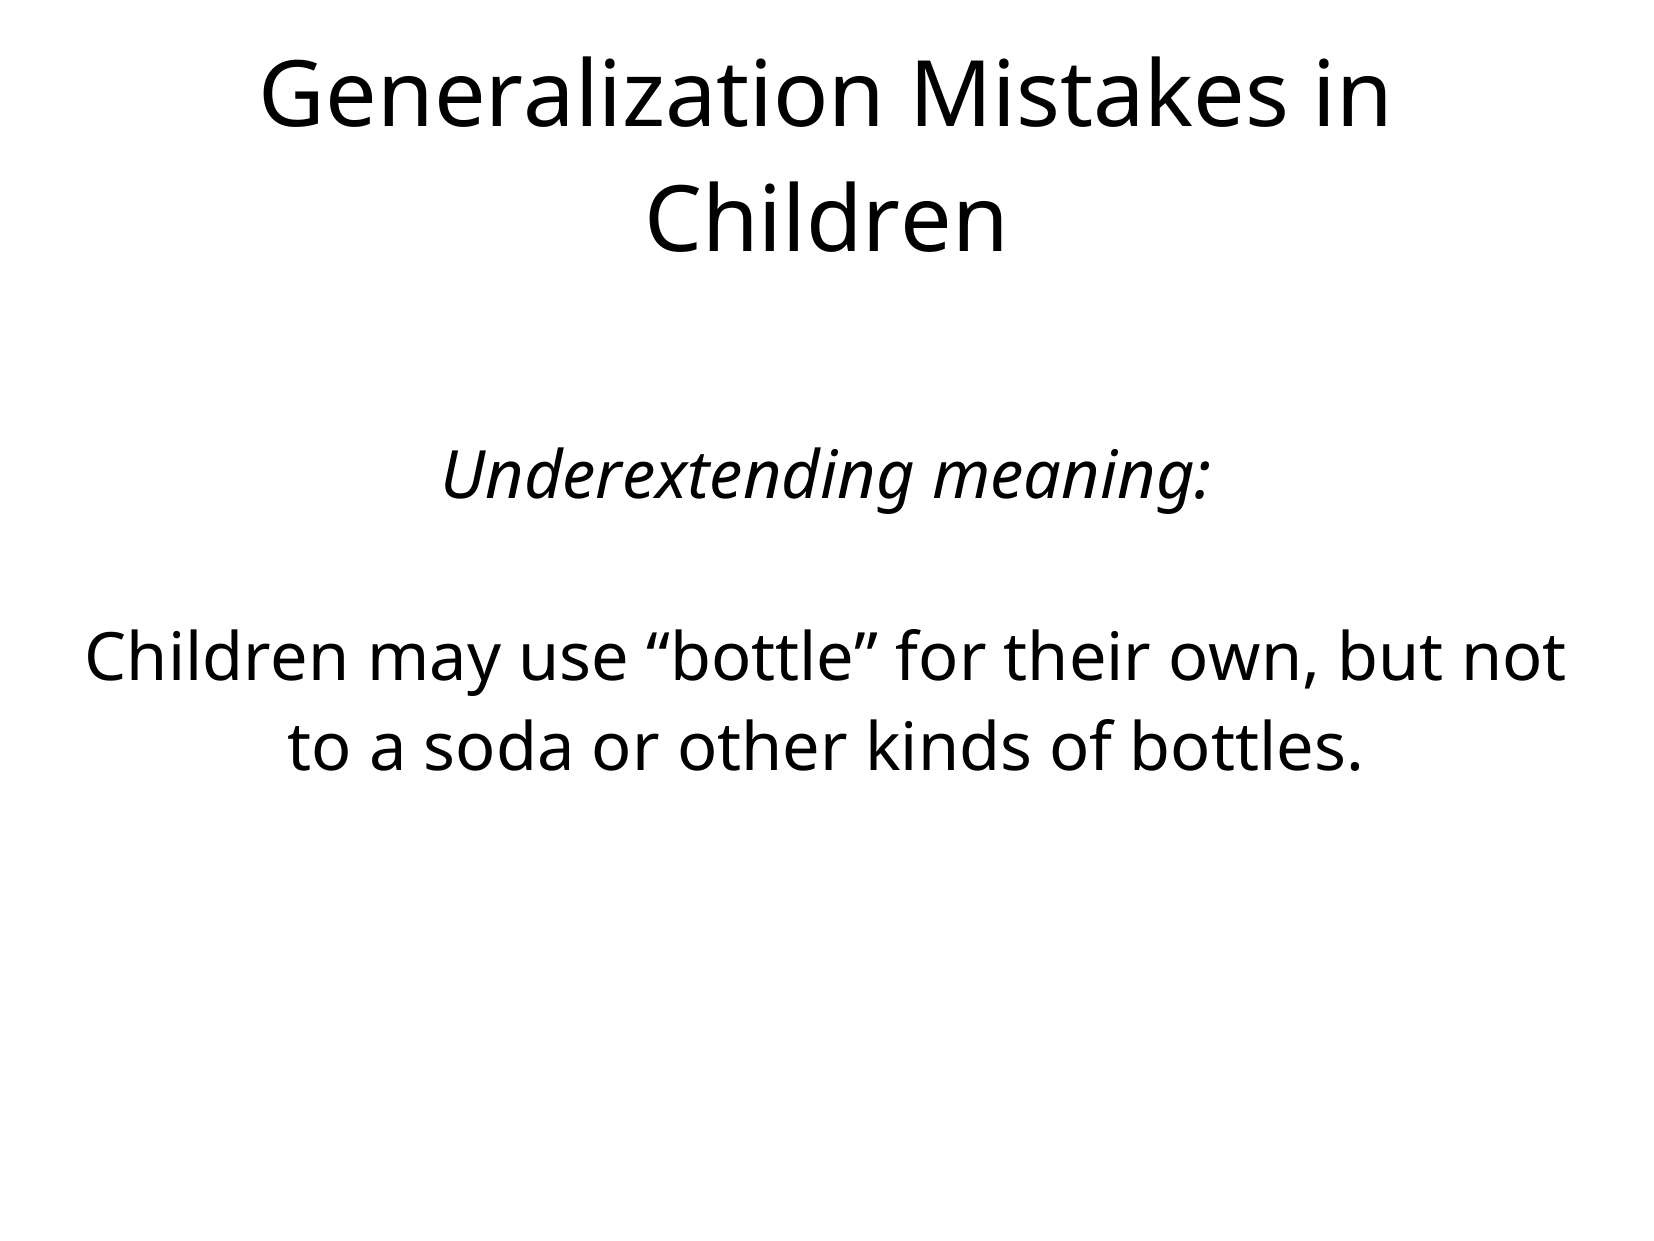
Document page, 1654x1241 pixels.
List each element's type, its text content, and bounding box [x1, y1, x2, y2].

subtitle Underextending meaning: Children may use “bottle” for their own, but not to a soda or other kinds of bottles. [82, 290, 1571, 1109]
title Generalization Mistakes in Children [82, 49, 1571, 257]
